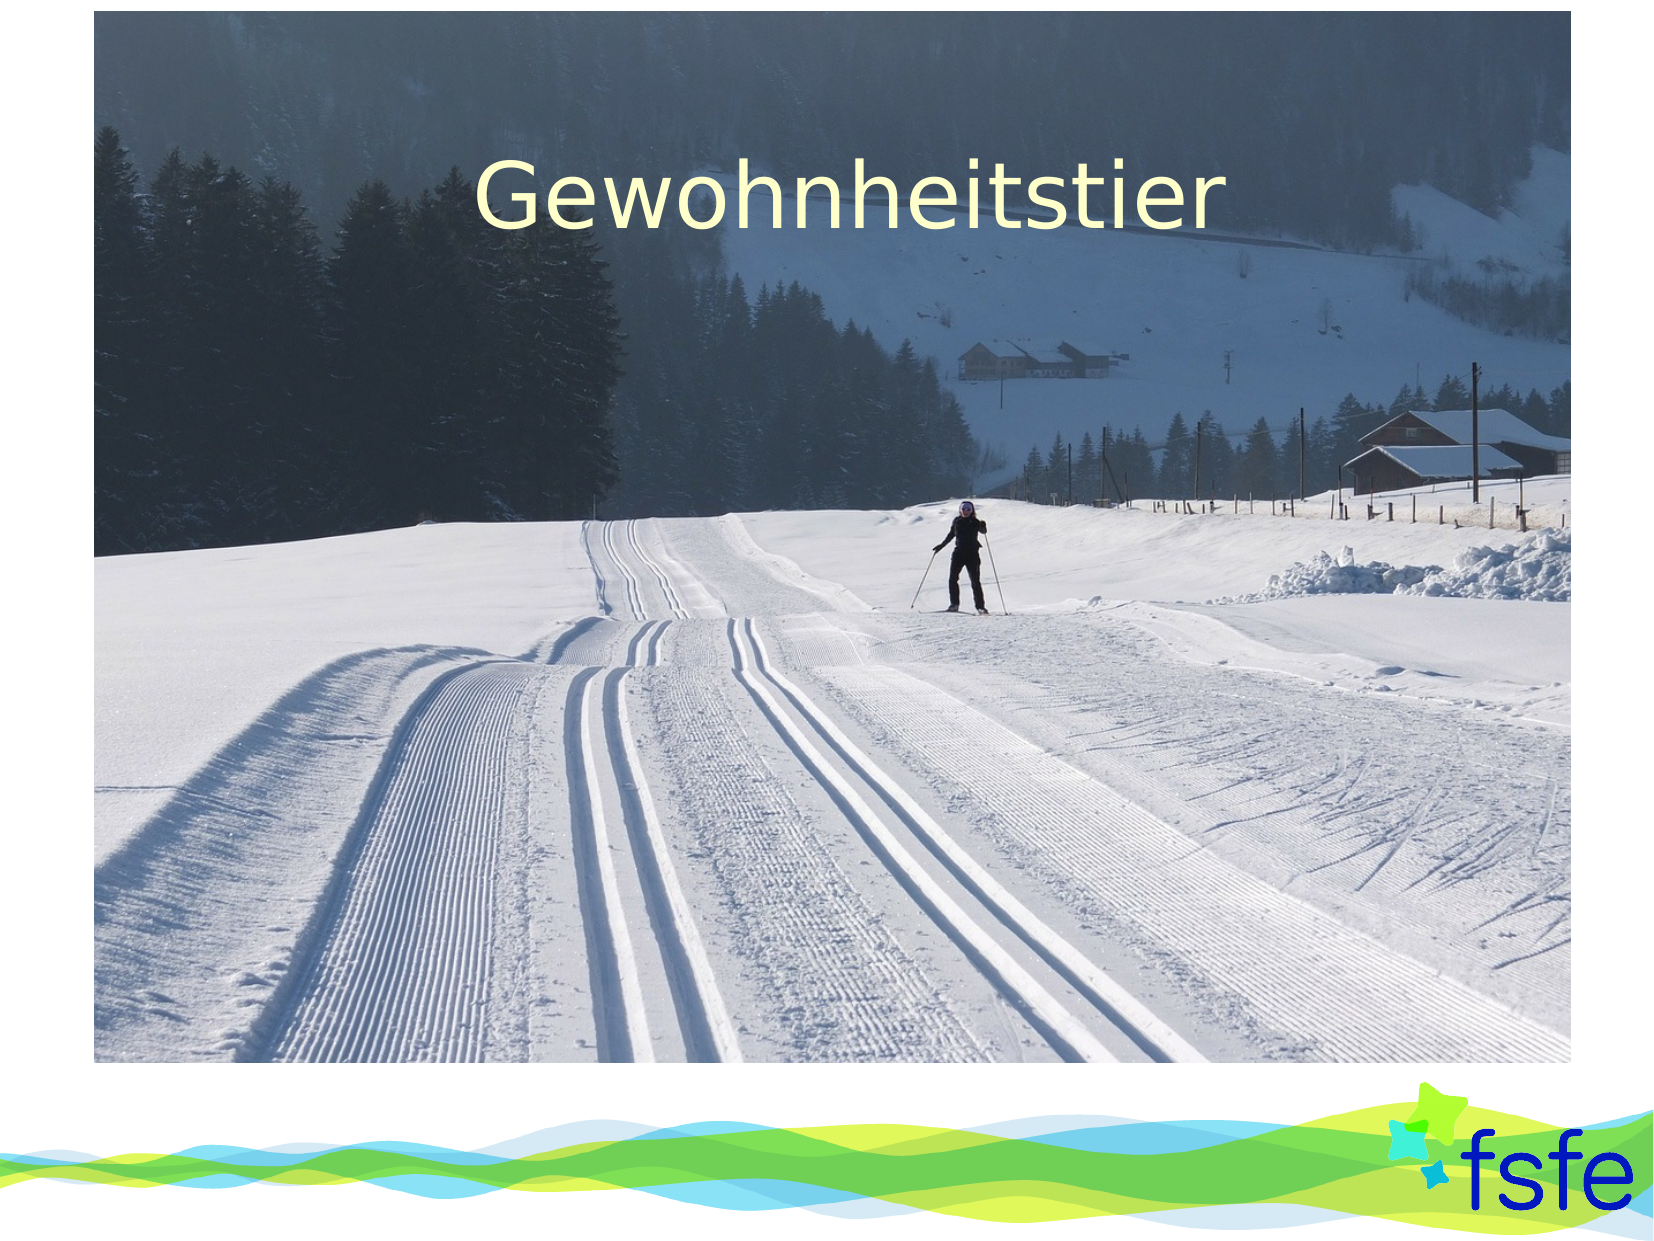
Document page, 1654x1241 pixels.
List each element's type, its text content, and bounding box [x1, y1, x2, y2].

text_box [82, 1129, 468, 1216]
picture [94, 11, 1571, 1064]
picture [0, 1081, 1654, 1241]
title Gewohnheitstier [106, 88, 1595, 296]
